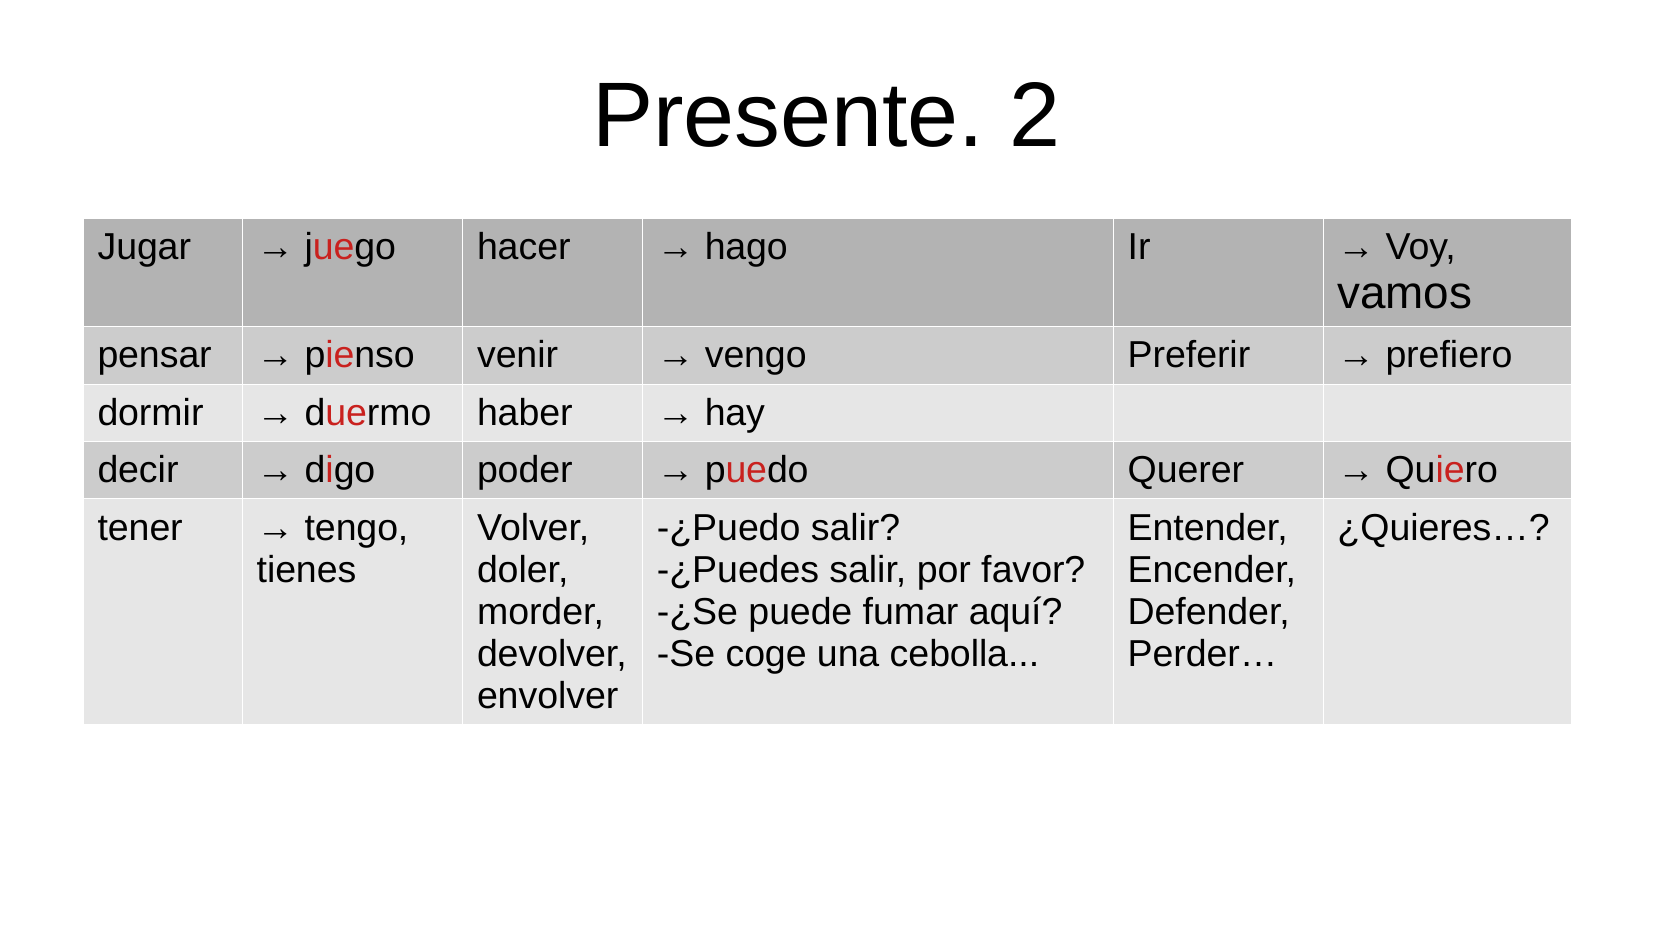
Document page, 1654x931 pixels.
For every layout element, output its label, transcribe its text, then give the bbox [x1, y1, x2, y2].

table_cell Querer [1114, 442, 1323, 498]
table_header Ir [1114, 219, 1323, 326]
table_cell → Quiero [1324, 442, 1571, 498]
table_cell → hay [643, 385, 1113, 441]
table_cell → digo [243, 442, 462, 498]
table_cell → puedo [643, 442, 1113, 498]
table_cell venir [463, 327, 642, 384]
table_cell Volver, doler, morder, devolver, envolver [463, 499, 642, 724]
table_cell → vengo [643, 327, 1113, 384]
table_cell → prefiero [1324, 327, 1571, 384]
title Presente. 2 [82, 37, 1571, 193]
table_cell pensar [84, 327, 242, 384]
table_cell -¿Puedo salir? -¿Puedes salir, por favor? -¿Se puede fumar aquí? -Se coge una cebolla... [643, 499, 1113, 724]
table_header Jugar [84, 219, 242, 326]
table_cell → duermo [243, 385, 462, 441]
table_cell → pienso [243, 327, 462, 384]
table_cell tener [84, 499, 242, 724]
table_cell [1324, 385, 1571, 441]
table_header hacer [463, 219, 642, 326]
table_cell ¿Quieres…? [1324, 499, 1571, 724]
table_cell poder [463, 442, 642, 498]
table_cell → tengo, tienes [243, 499, 462, 724]
table_cell [1114, 385, 1323, 441]
table_cell decir [84, 442, 242, 498]
table_cell Entender, Encender, Defender, Perder… [1114, 499, 1323, 724]
table_cell haber [463, 385, 642, 441]
table_header → Voy, vamos [1324, 219, 1571, 326]
table_header → juego [243, 219, 462, 326]
table_cell Preferir [1114, 327, 1323, 384]
table_cell dormir [84, 385, 242, 441]
table_header → hago [643, 219, 1113, 326]
